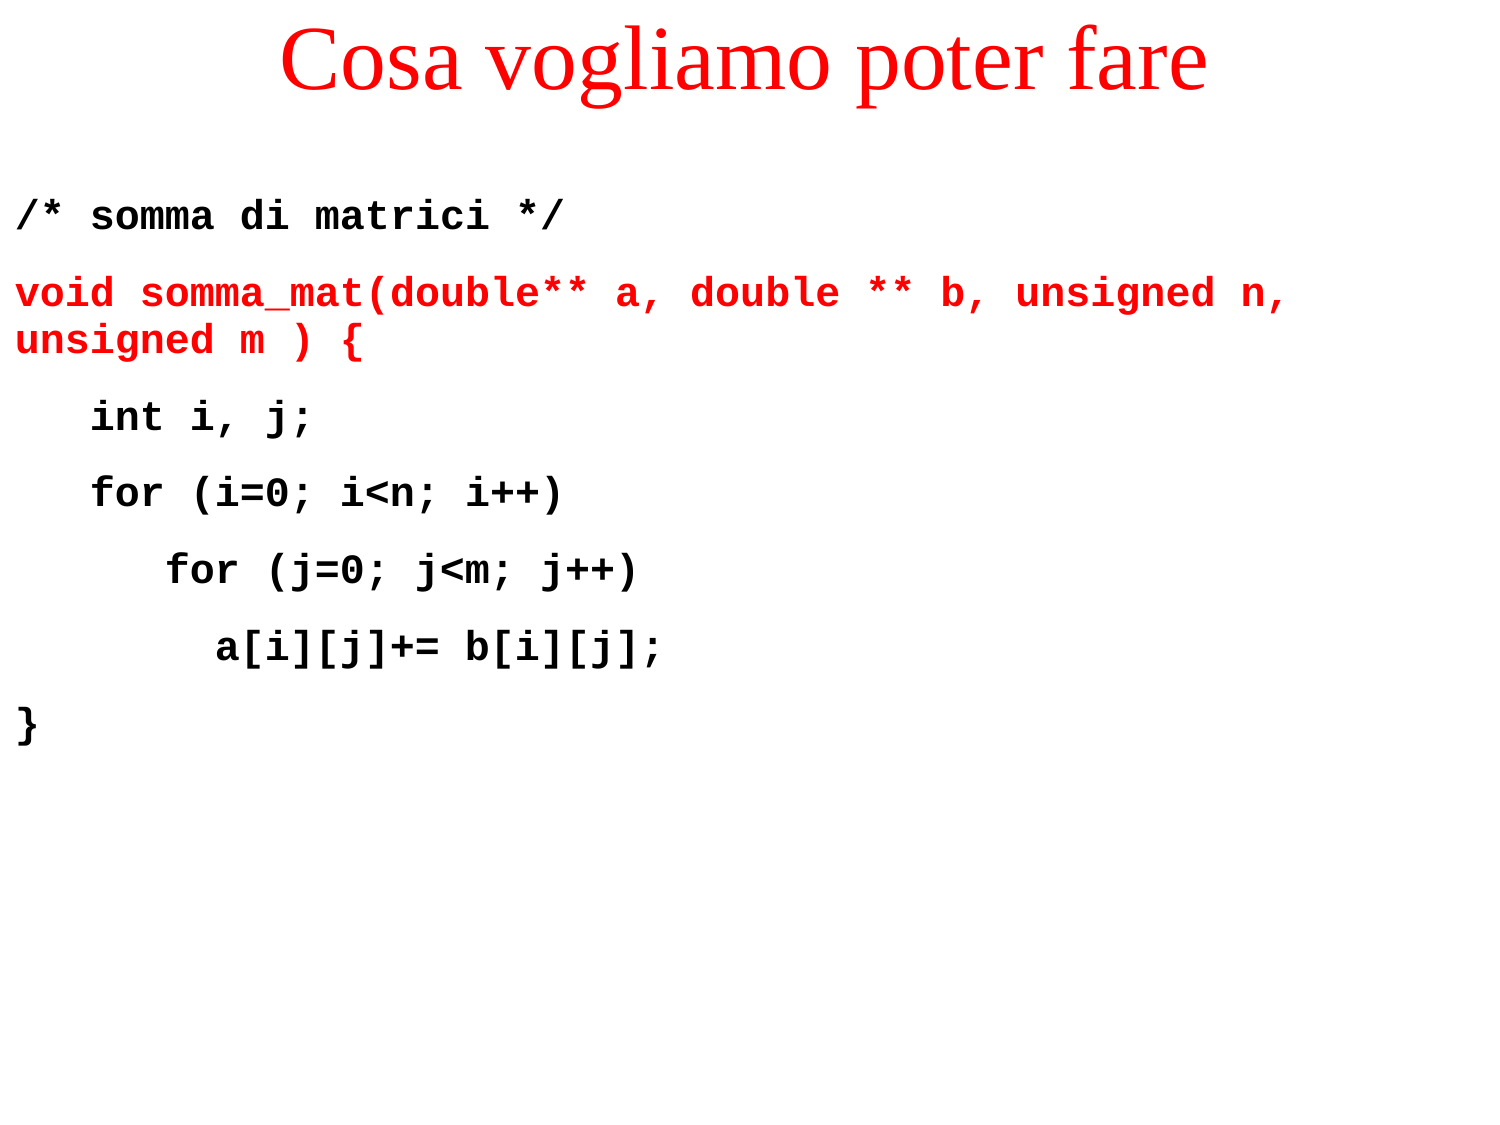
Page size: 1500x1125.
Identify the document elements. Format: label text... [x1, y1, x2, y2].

title Cosa vogliamo poter fare [107, 0, 1383, 187]
list /* somma di matrici */ void somma_mat(double** a, double ** b, unsigned n, unsigned m ) { int i, j; for (i=0; i<n; i++) for (j=0; j<m; j++) a[i][j]+= b[i][j]; } [0, 187, 1500, 1071]
